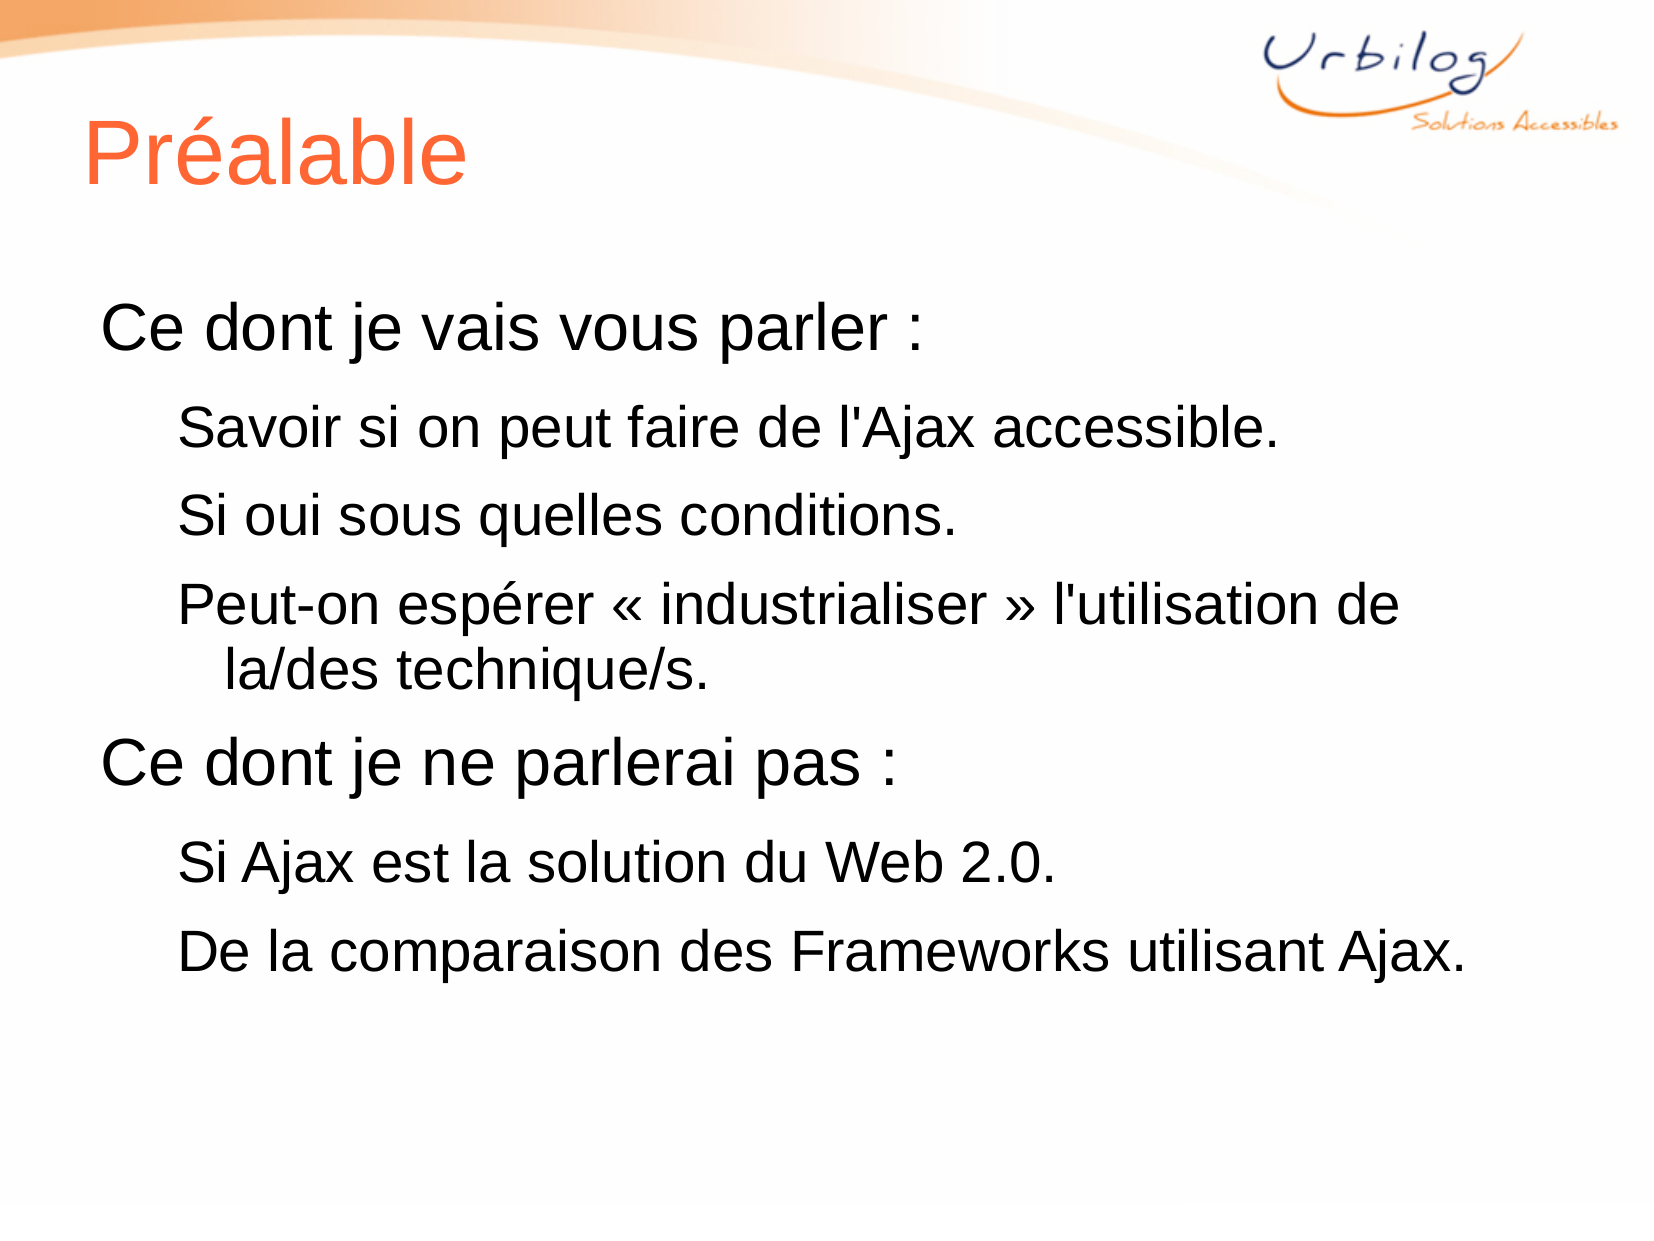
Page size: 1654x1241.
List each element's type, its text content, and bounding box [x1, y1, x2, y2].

title Préalable [82, 49, 1571, 257]
picture [0, 0, 1654, 1241]
list Ce dont je vais vous parler : Savoir si on peut faire de l'Ajax accessible. Si oui sous quelles conditions. Peut-on espérer « industrialiser » l'utilisation de la/des technique/s. Ce dont je ne parlerai pas : Si Ajax est la solution du Web 2.0. De la comparaison des Frameworks utilisant Ajax. [82, 290, 1571, 1094]
